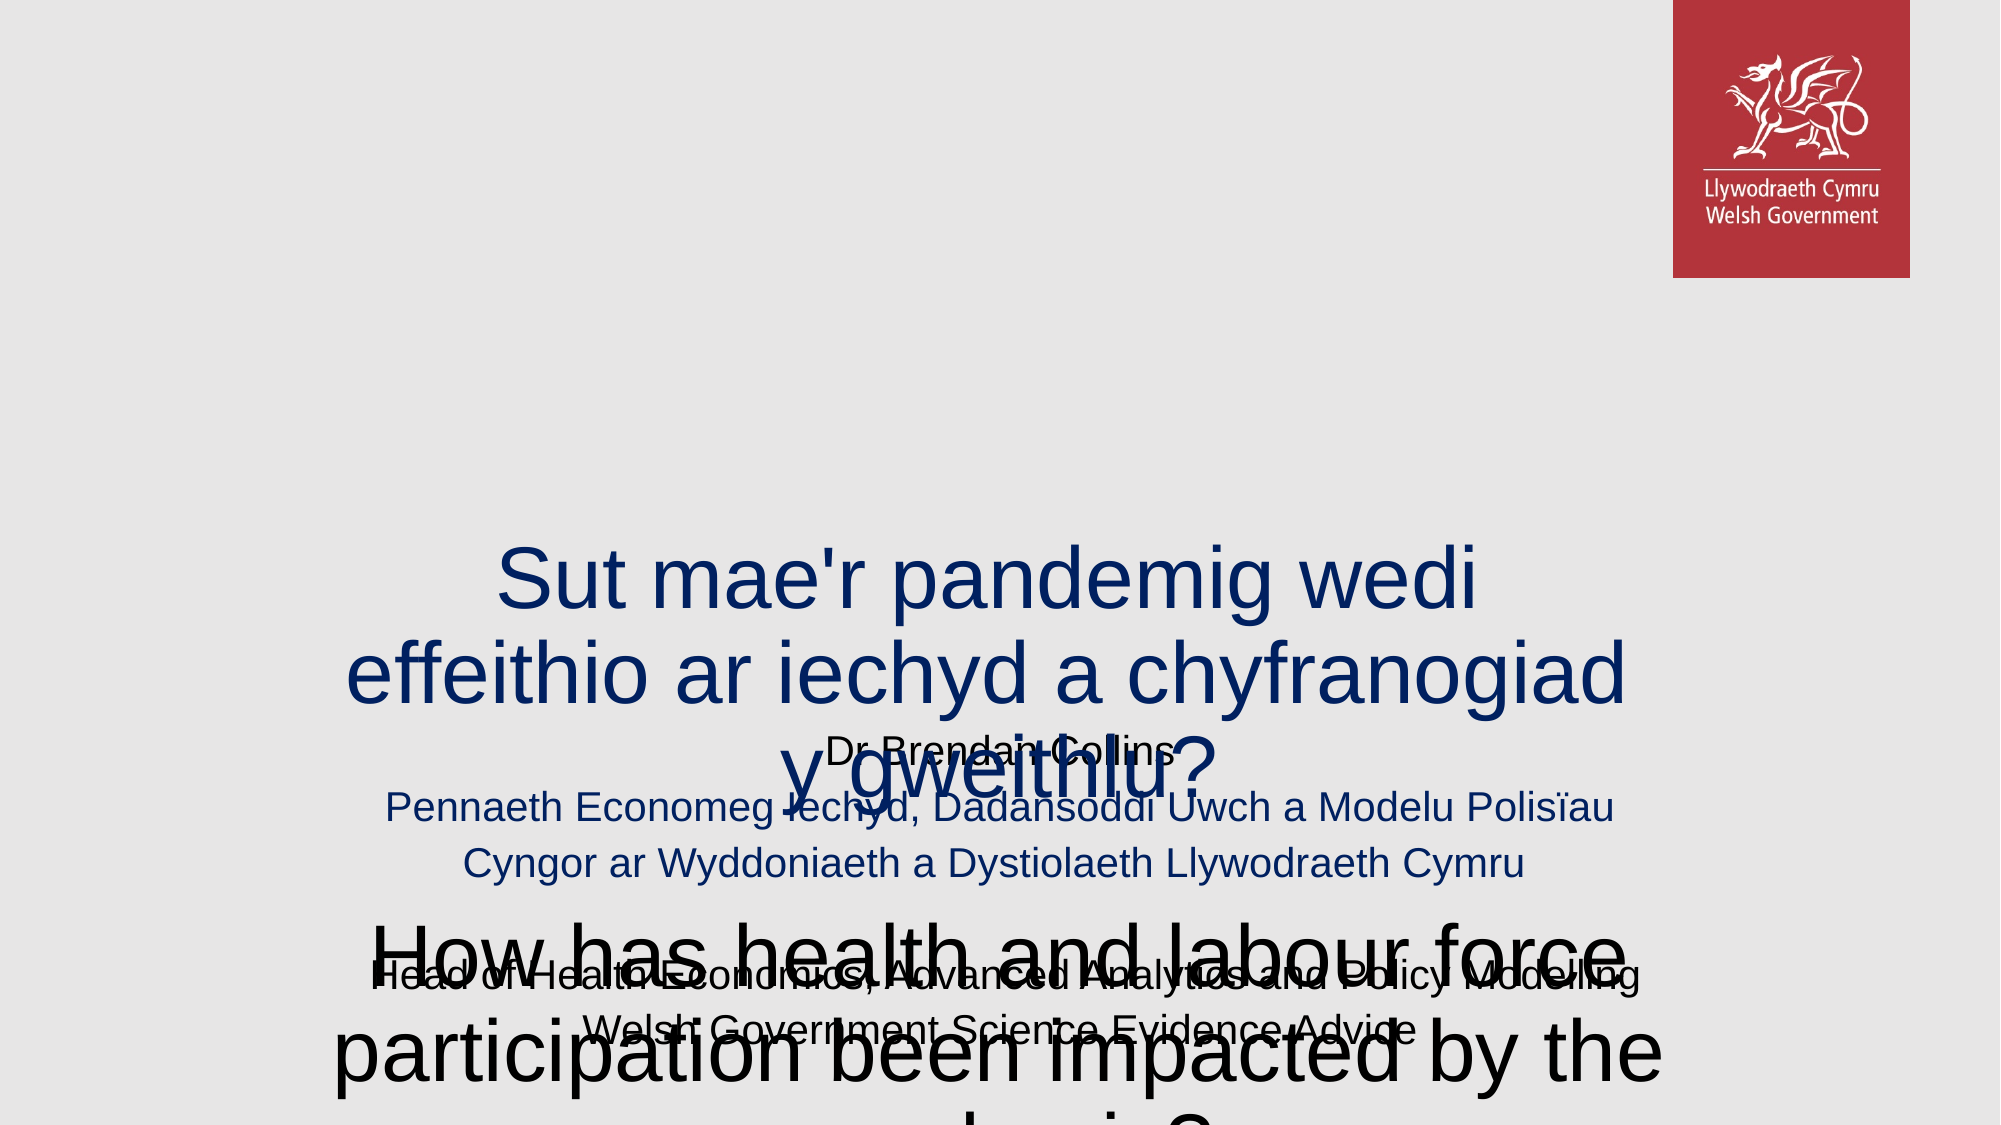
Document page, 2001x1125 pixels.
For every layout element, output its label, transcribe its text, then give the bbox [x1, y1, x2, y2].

subtitle Dr Brendan Collins Pennaeth Economeg Iechyd, Dadansoddi Uwch a Modelu Polisïau Cyngor ar Wyddoniaeth a Dystiolaeth Llywodraeth Cymru Head of Health Economics, Advanced Analytics and Policy Modelling Welsh Government Science Evidence Advice [188, 730, 1812, 1083]
title Sut mae'r pandemig wedi effeithio ar iechyd a chyfranogiad y gweithlu? How has health and labour force participation been impacted by the pandemic? [249, 525, 1750, 704]
